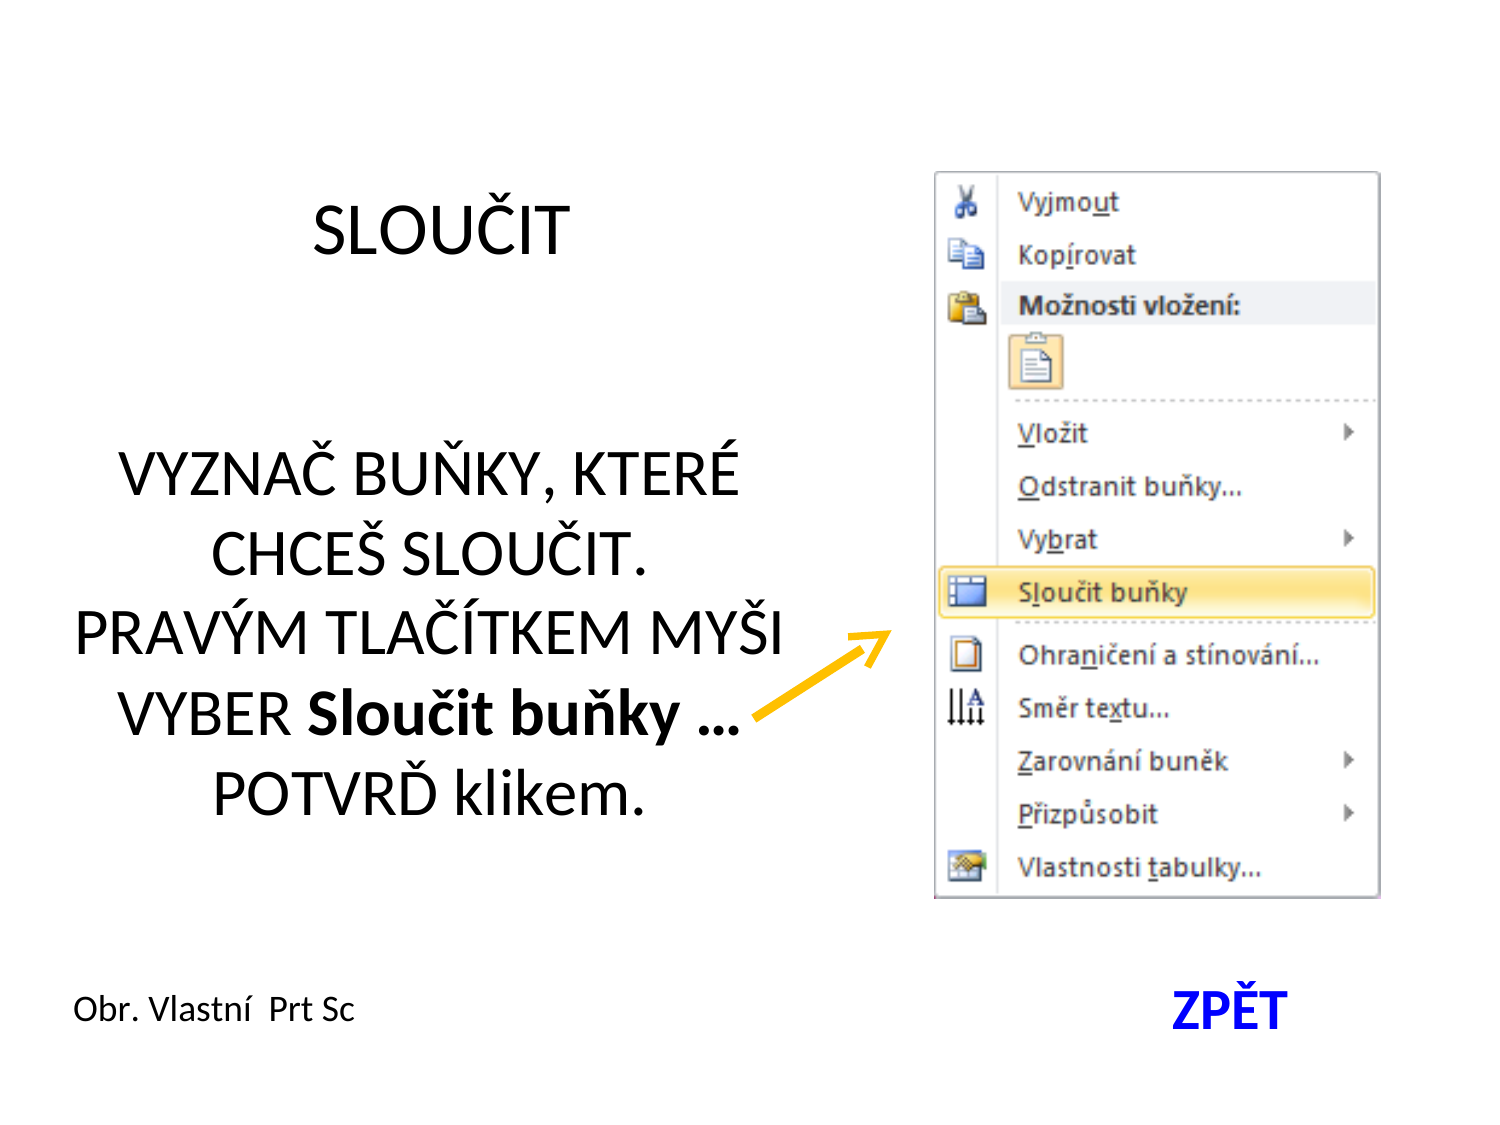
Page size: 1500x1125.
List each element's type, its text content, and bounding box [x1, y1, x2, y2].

text_box VYZNAČ BUŇKY, KTERÉ CHCEŠ SLOUČIT. PRAVÝM TLAČÍTKEM MYŠI VYBER Sloučit buňky … POTVRĎ klikem. [34, 420, 827, 837]
text_box SLOUČIT [58, 171, 827, 278]
text_box Obr. Vlastní Prt Sc [58, 976, 567, 1038]
text_box ZPĚT [1157, 964, 1400, 1050]
picture [934, 171, 1381, 899]
